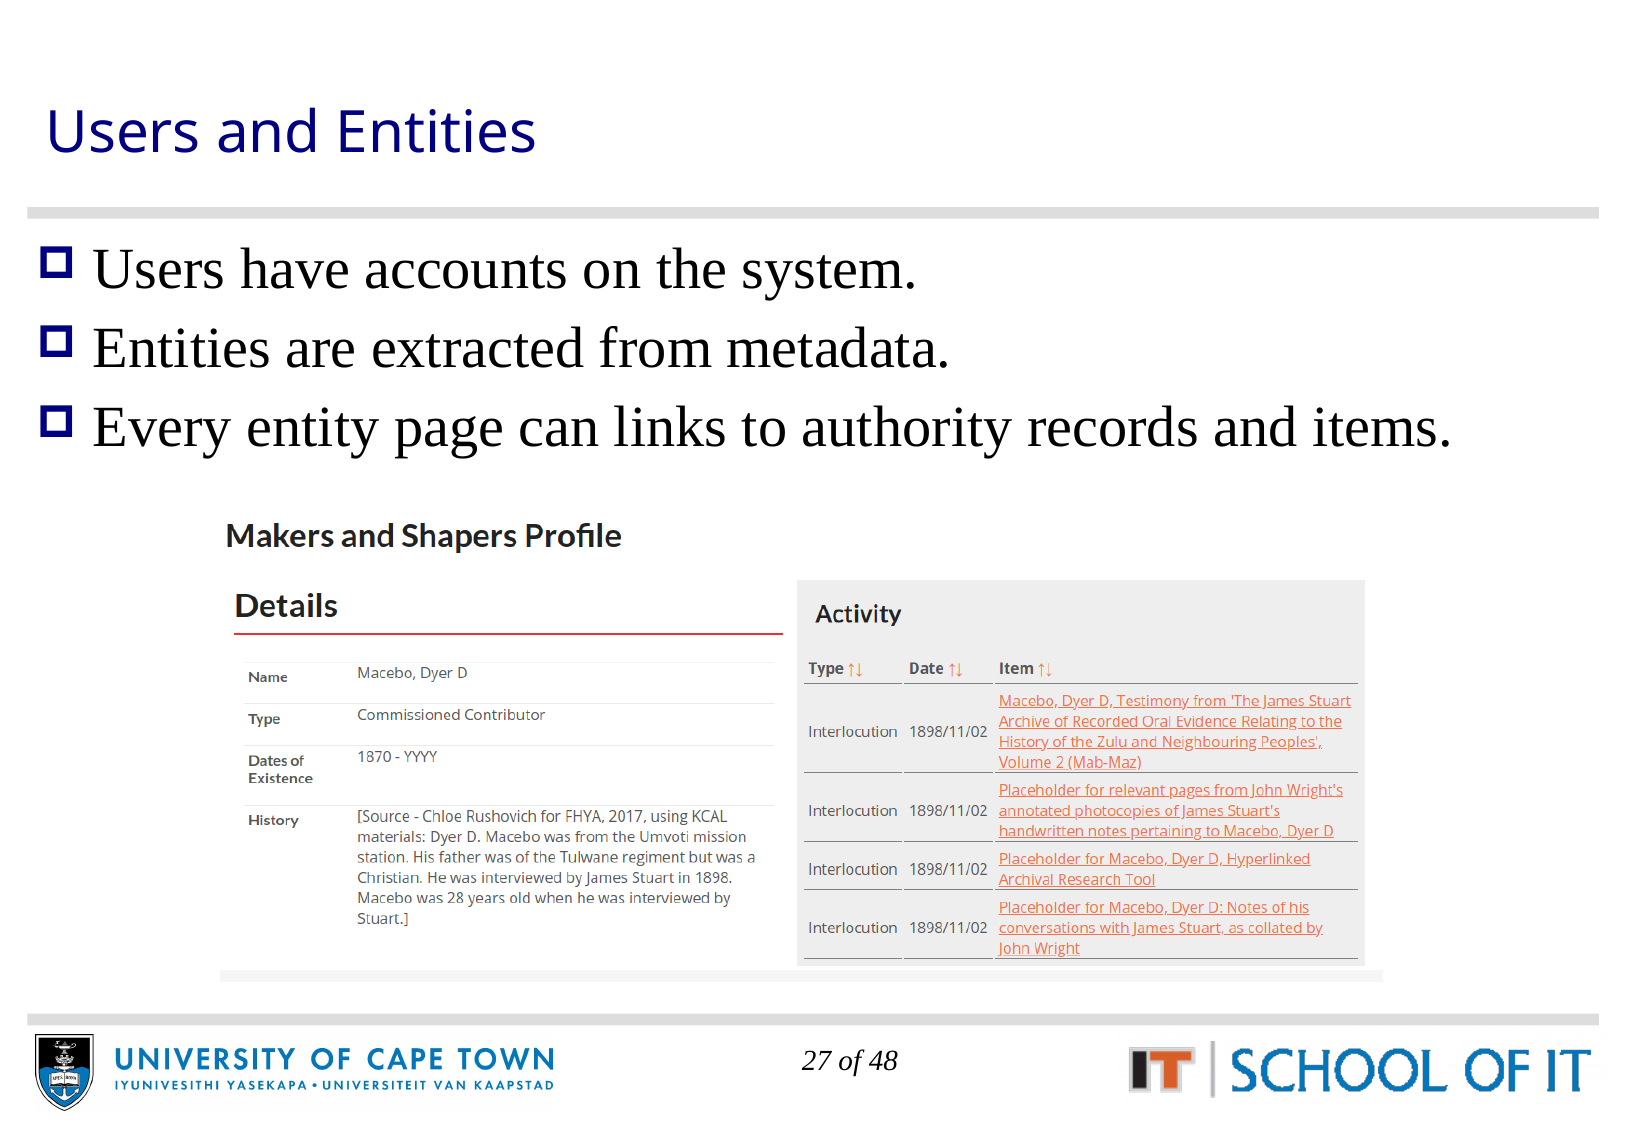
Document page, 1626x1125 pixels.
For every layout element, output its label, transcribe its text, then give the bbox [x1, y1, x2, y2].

picture [35, 1034, 553, 1111]
title Users and Entities [45, 66, 1583, 194]
picture [1118, 1030, 1606, 1109]
list Users have accounts on the system. Entities are extracted from metadata. Every entity page can links to authority records and items. [36, 236, 1579, 998]
picture [220, 490, 1383, 982]
